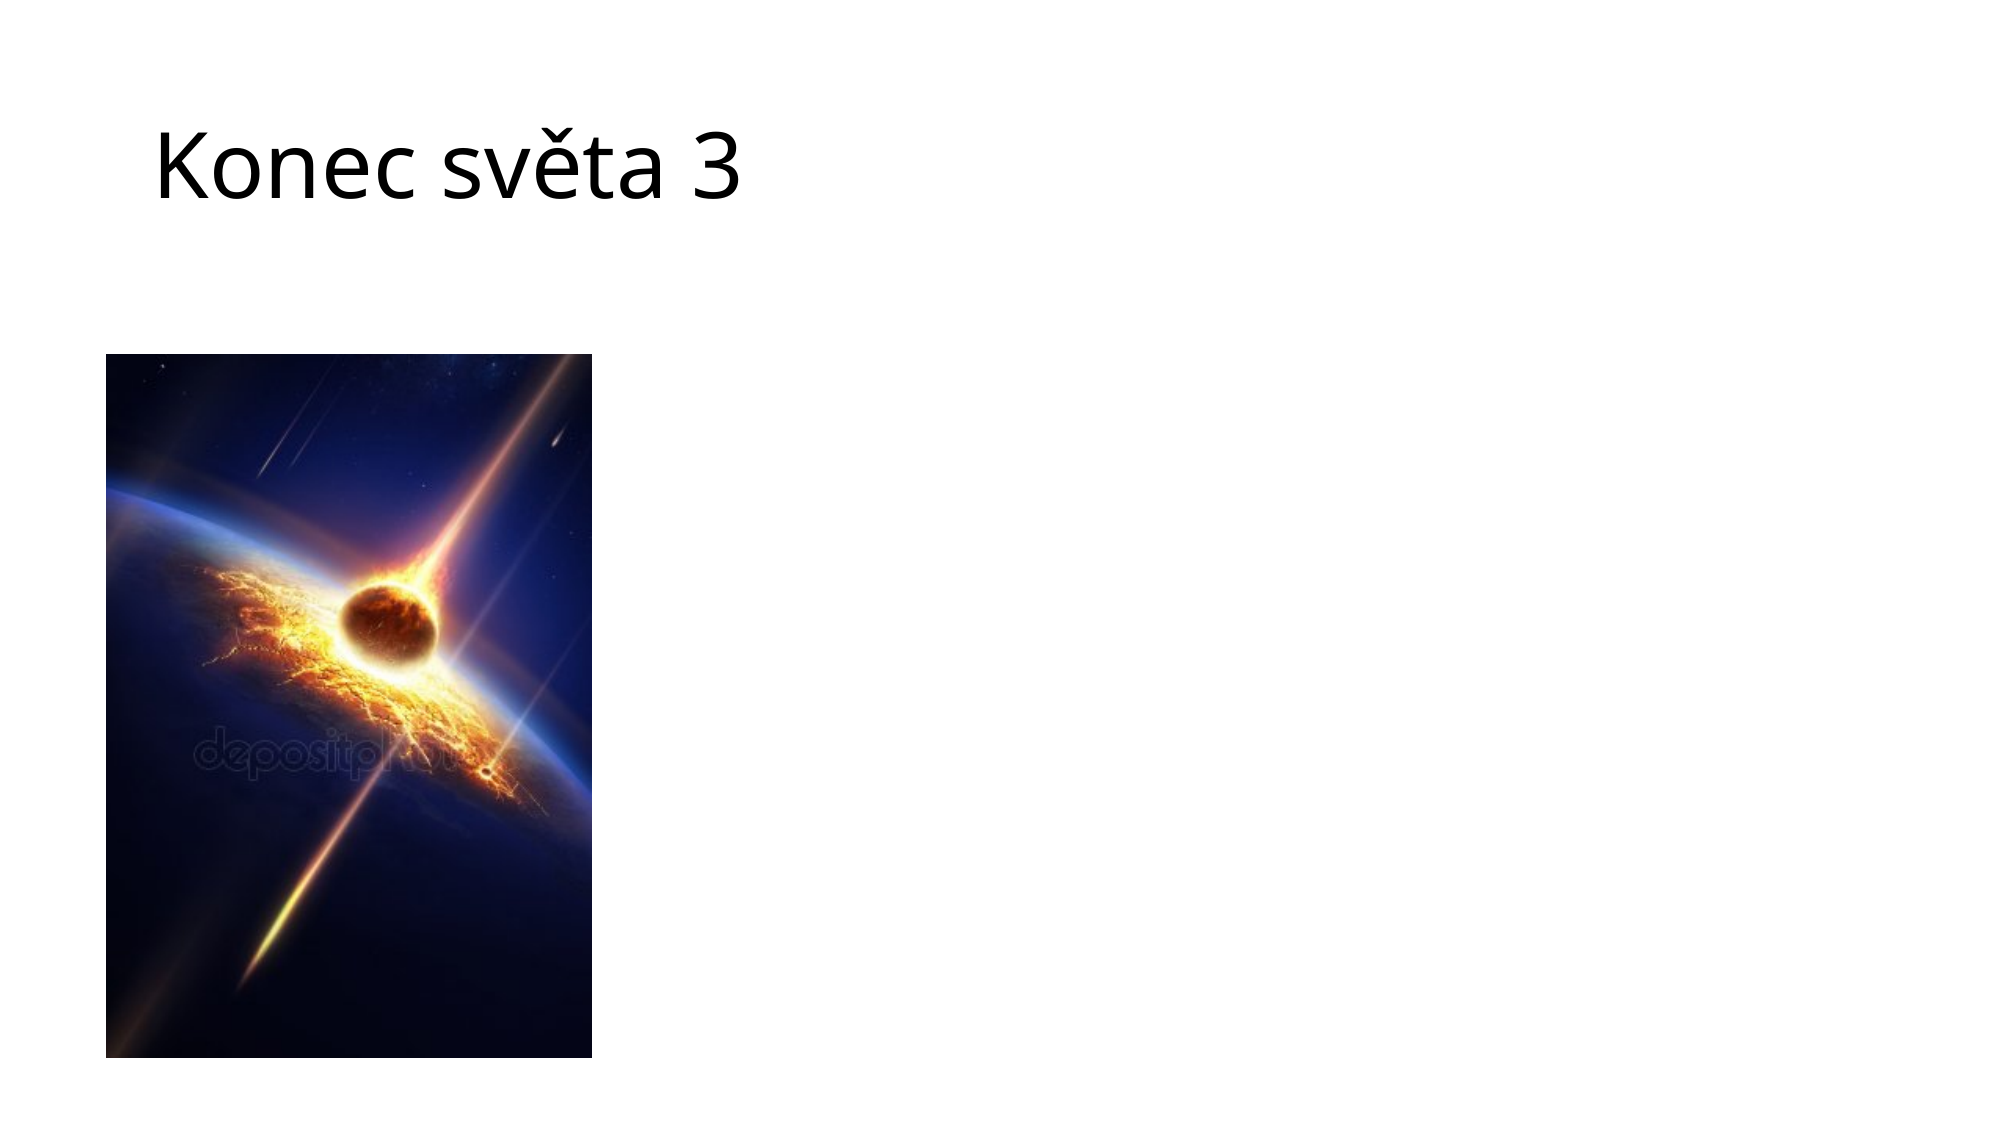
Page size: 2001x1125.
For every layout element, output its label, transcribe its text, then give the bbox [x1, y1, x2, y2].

picture [106, 354, 592, 1058]
title Konec světa 3 [137, 59, 1863, 278]
